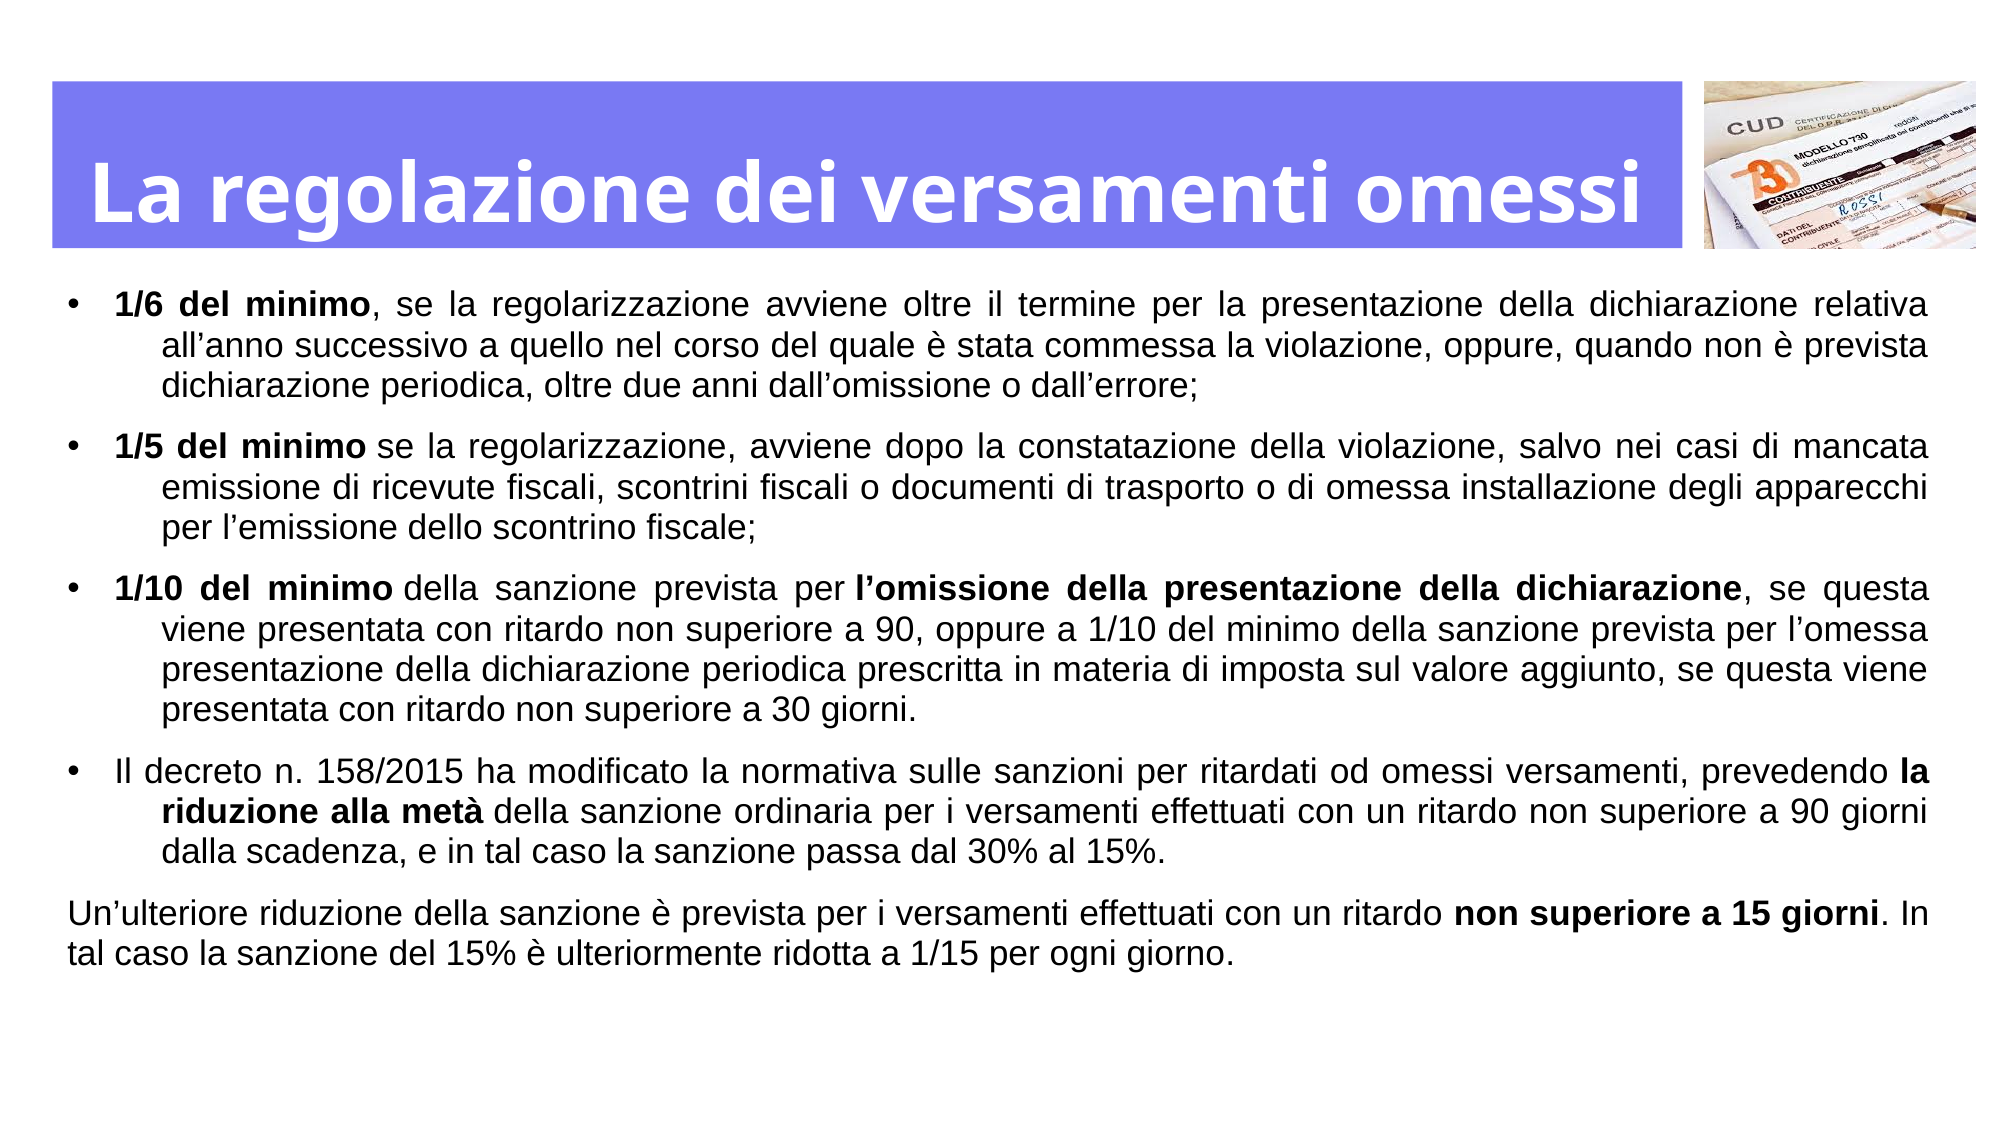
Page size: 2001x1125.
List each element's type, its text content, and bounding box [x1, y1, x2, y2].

picture [1704, 81, 1976, 249]
subtitle 1/6 del minimo, se la regolarizzazione avviene oltre il termine per la presentazione della dichiarazione relativa all’anno successivo a quello nel corso del quale è stata commessa la violazione, oppure, quando non è prevista dichiarazione periodica, oltre due anni dall’omissione o dall’errore; 1/5 del minimo se la regolarizzazione, avviene dopo la constatazione della violazione, salvo nei casi di mancata emissione di ricevute fiscali, scontrini fiscali o documenti di trasporto o di omessa installazione degli apparecchi per l’emissione dello scontrino fiscale; 1/10 del minimo della sanzione prevista per l’omissione della presentazione della dichiarazione, se questa viene presentata con ritardo non superiore a 90, oppure a 1/10 del minimo della sanzione prevista per l’omessa presentazione della dichiarazione periodica prescritta in materia di imposta sul valore aggiunto, se questa viene presentata con ritardo non superiore a 30 giorni. Il decreto n. 158/2015 ha modificato la normativa sulle sanzioni per ritardati od omessi versamenti, prevedendo la riduzione alla metà della sanzione ordinaria per i versamenti effettuati con un ritardo non superiore a 90 giorni dalla scadenza, e in tal caso la sanzione passa dal 30% al 15%. Un’ulteriore riduzione della sanzione è prevista per i versamenti effettuati con un ritardo non superiore a 15 giorni. In tal caso la sanzione del 15% è ulteriormente ridotta a 1/15 per ogni giorno. [52, 276, 1945, 1070]
title La regolazione dei versamenti omessi [52, 81, 1683, 249]
